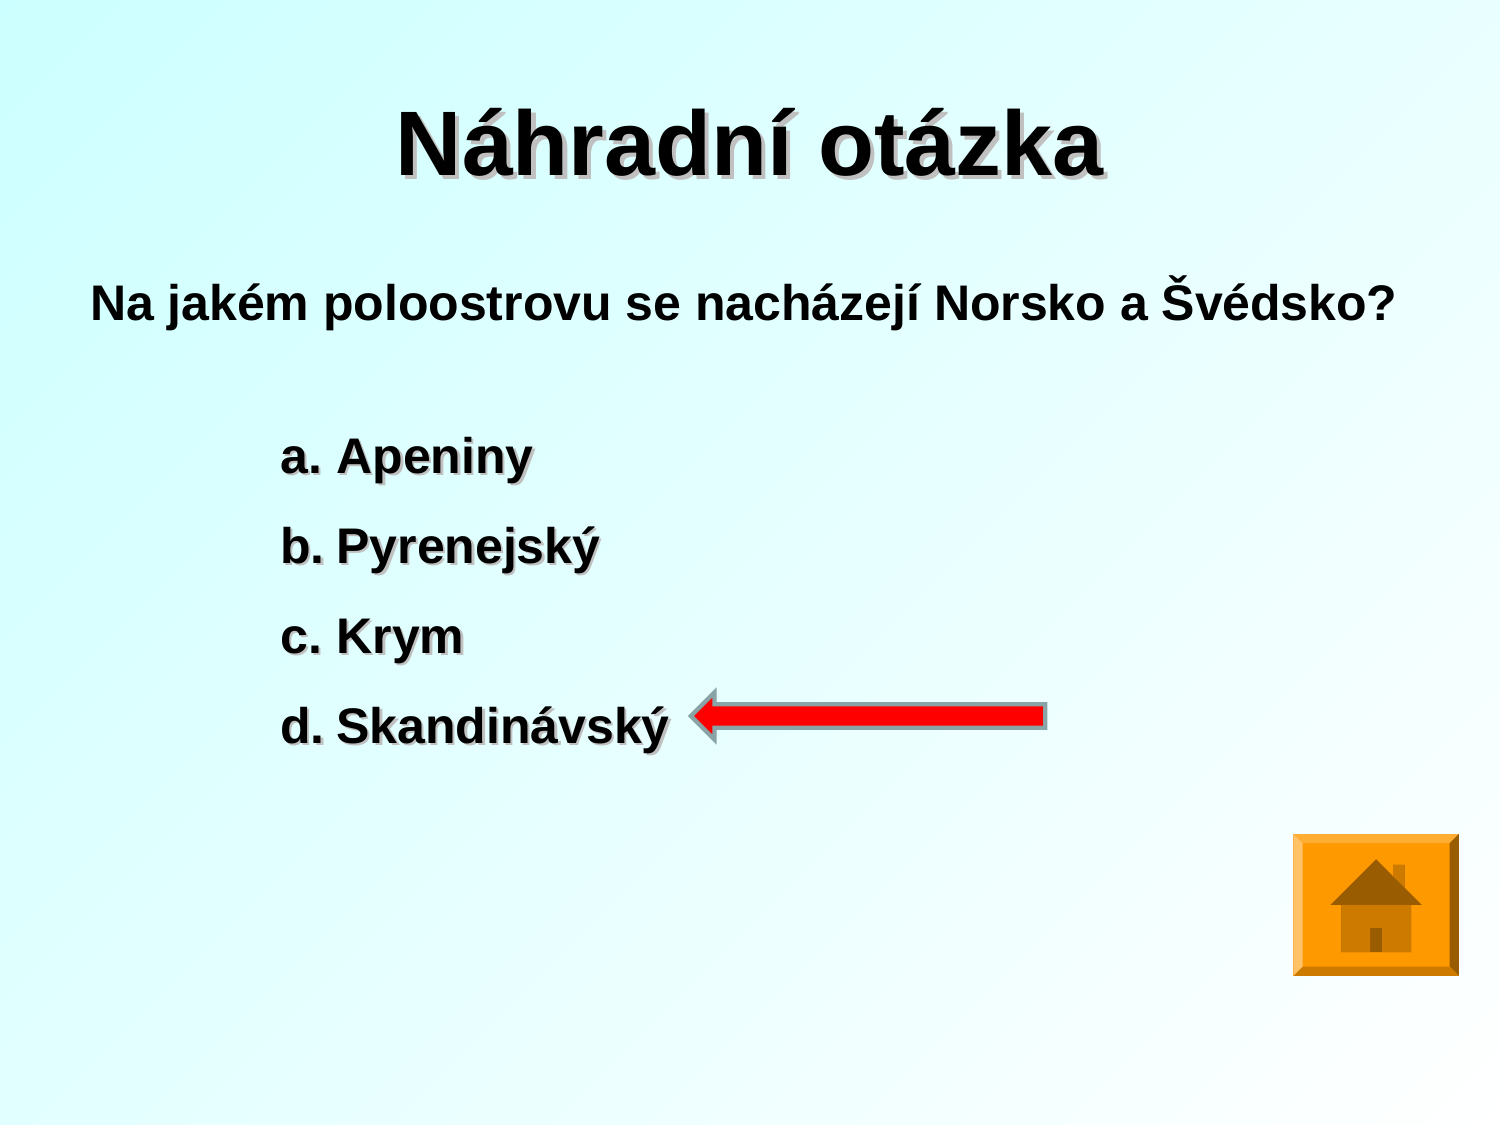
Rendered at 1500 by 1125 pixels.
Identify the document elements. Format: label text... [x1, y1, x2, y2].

text_box Apeniny Pyrenejský Krym Skandinávský [265, 385, 880, 761]
title Náhradní otázka [75, 45, 1426, 233]
list Na jakém poloostrovu se nacházejí Norsko a Švédsko? [74, 262, 1424, 351]
text_box [690, 692, 1046, 740]
text_box [1295, 834, 1459, 976]
